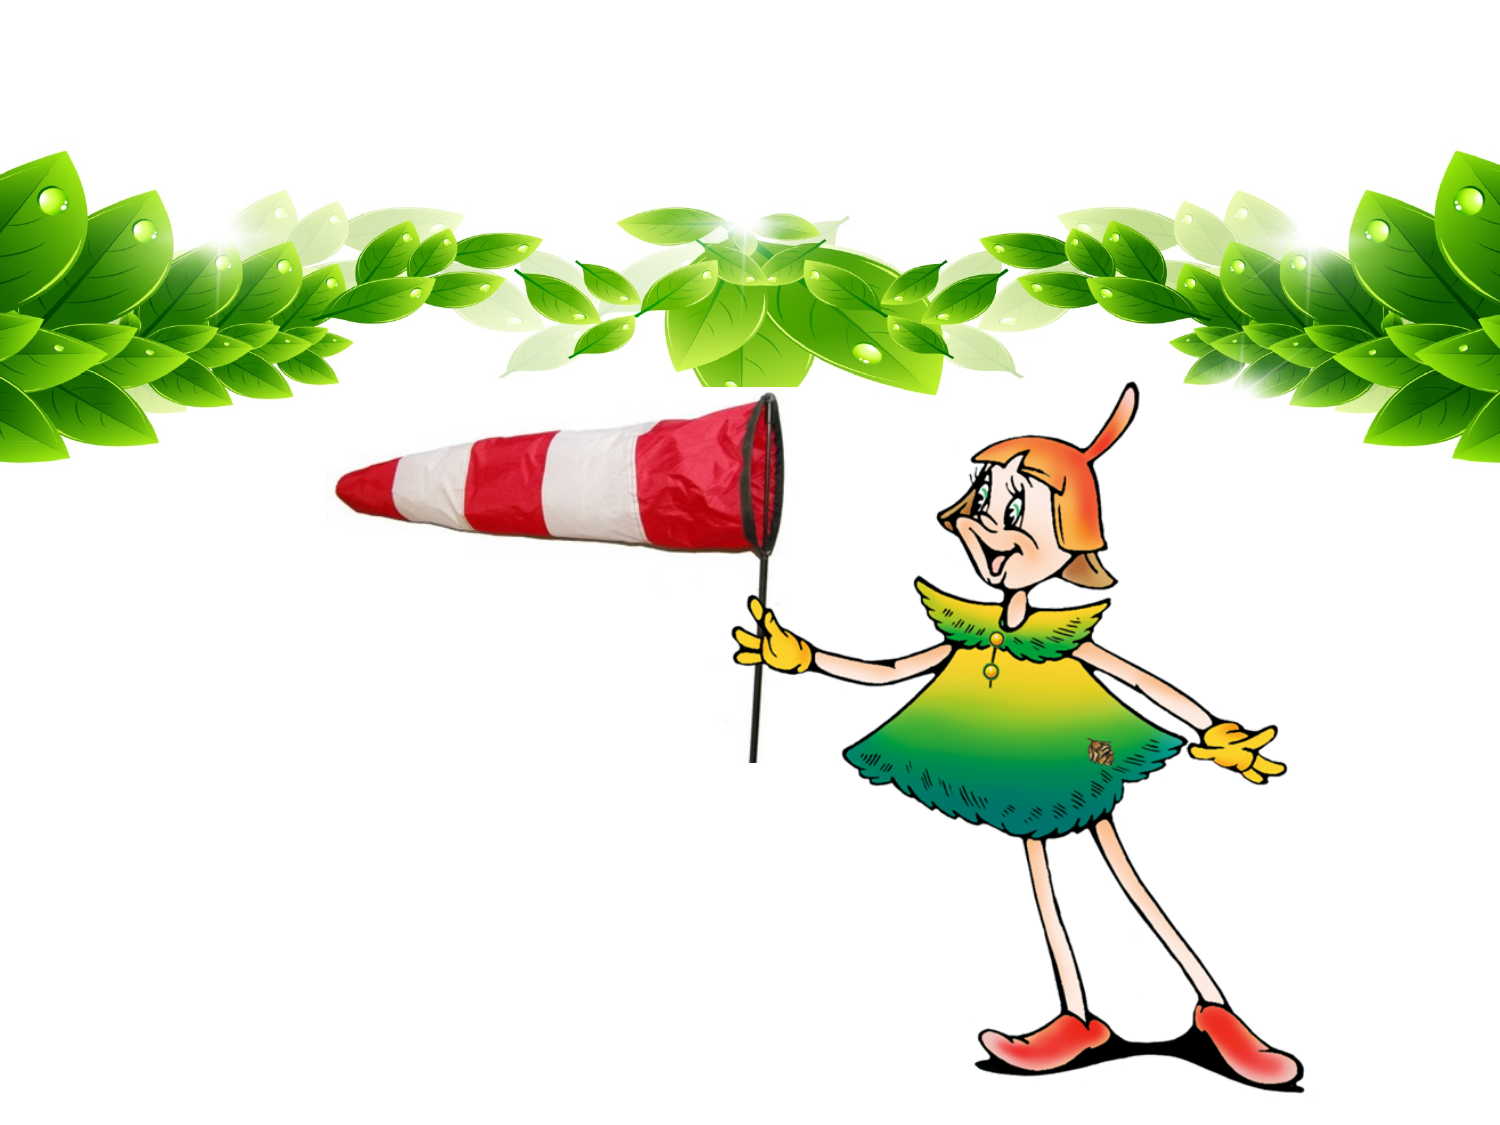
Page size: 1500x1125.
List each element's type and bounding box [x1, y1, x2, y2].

picture [326, 223, 1483, 1125]
